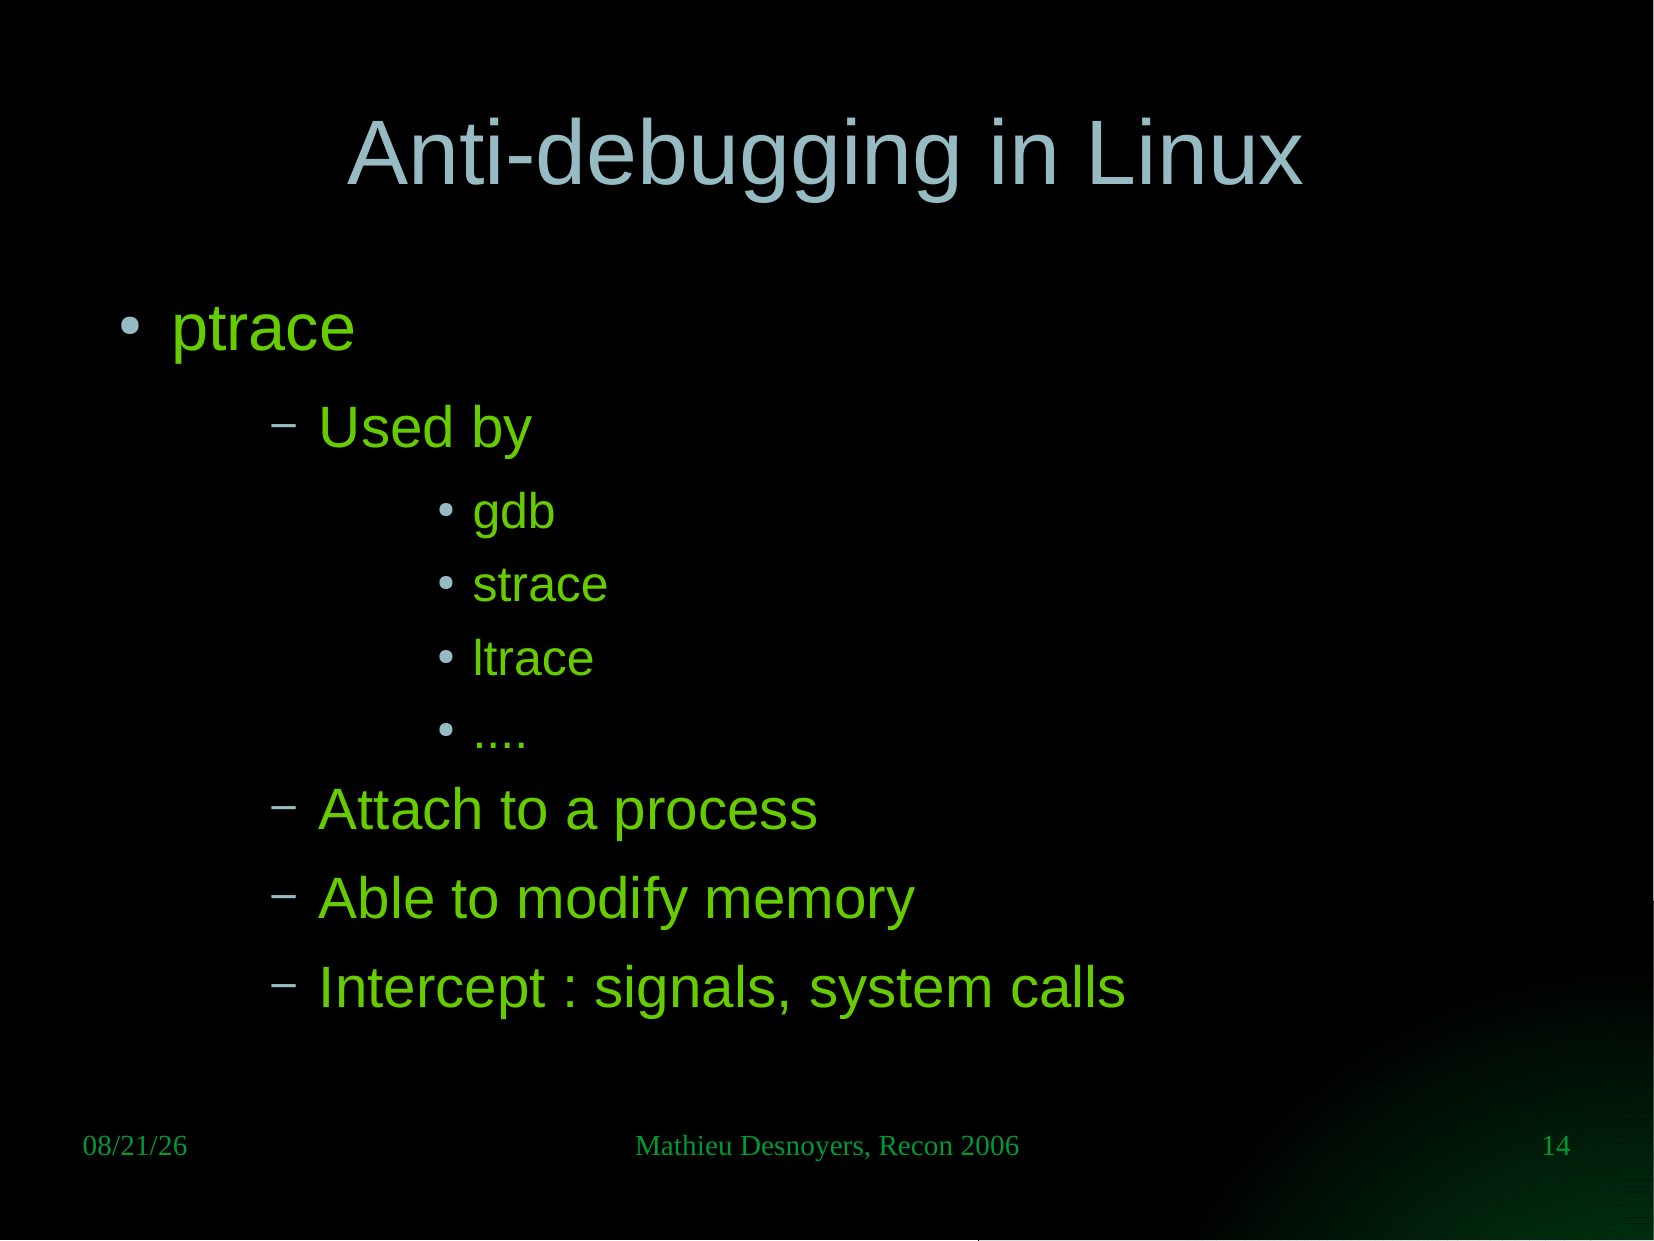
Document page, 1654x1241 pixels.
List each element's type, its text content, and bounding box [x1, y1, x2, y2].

title Anti-debugging in Linux [82, 49, 1571, 257]
list ptrace Used by gdb strace ltrace .... Attach to a process Able to modify memory Intercept : signals, system calls [82, 290, 1571, 1109]
